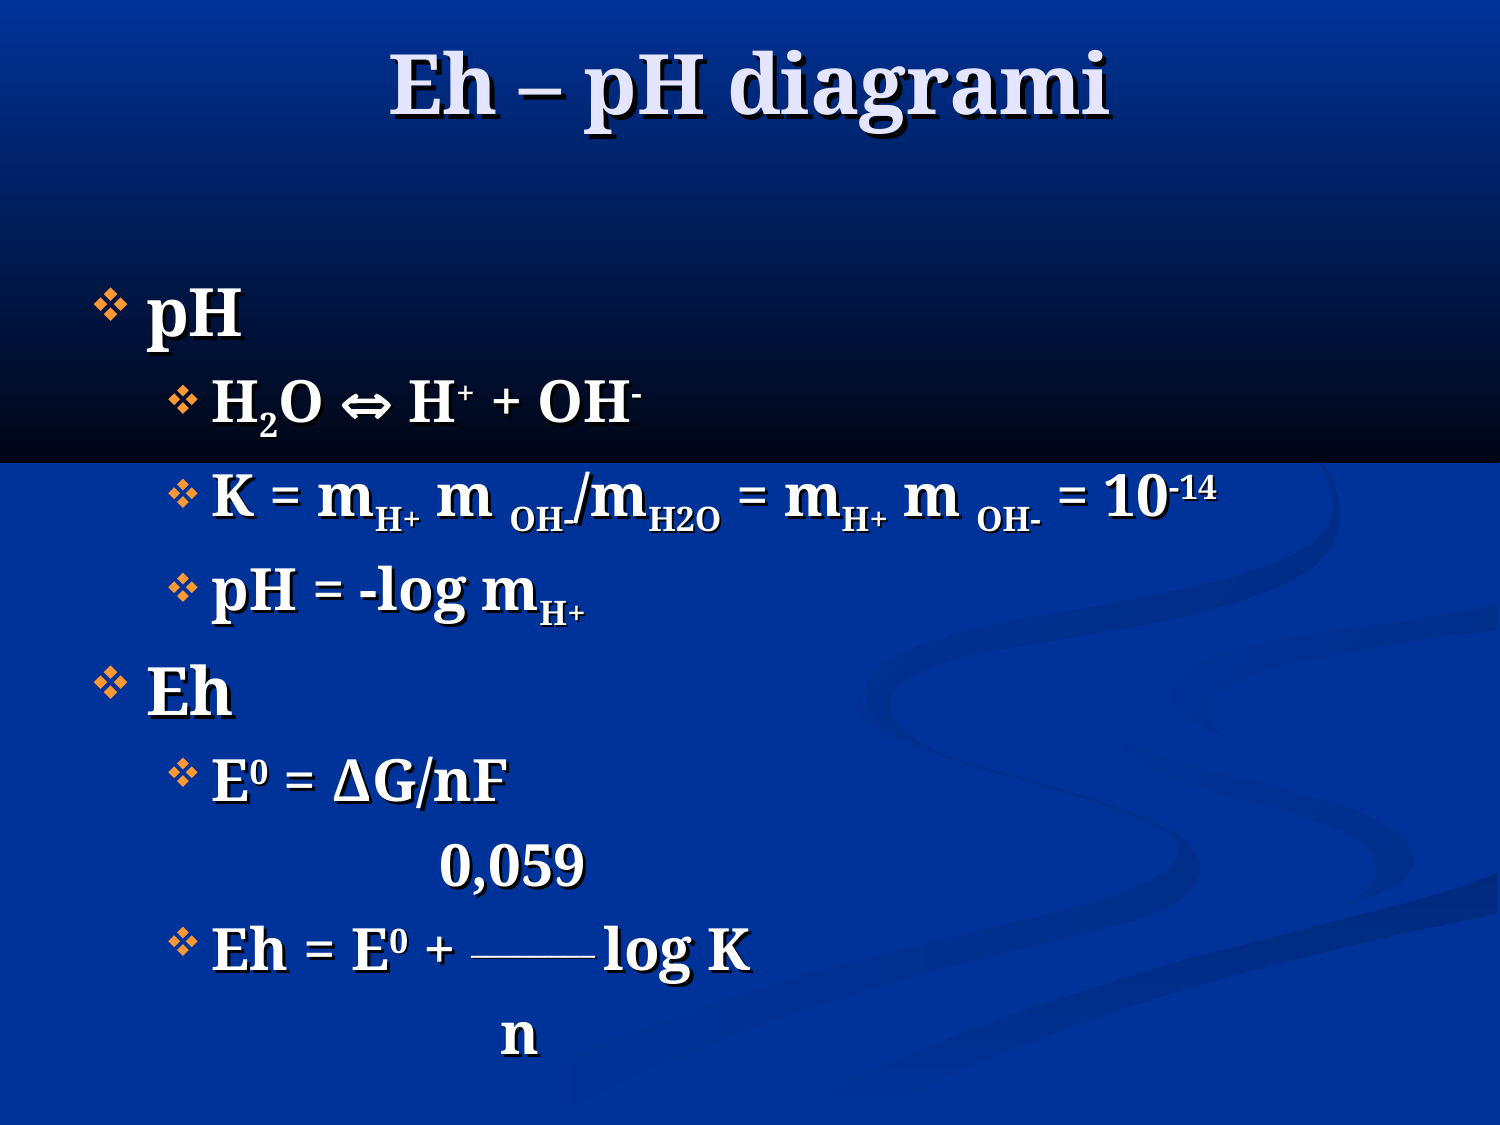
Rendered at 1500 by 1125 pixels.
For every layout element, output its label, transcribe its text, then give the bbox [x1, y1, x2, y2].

list pH H2O  H+ + OH- K = mH+ m OH-/mH2O = mH+ m OH- = 10-14 pH = -log mH+ Eh E0 = ΔG/nF 0,059 Eh = E0 + ________ log K n [75, 262, 1426, 1125]
title Eh – pH diagrami [75, 23, 1426, 139]
